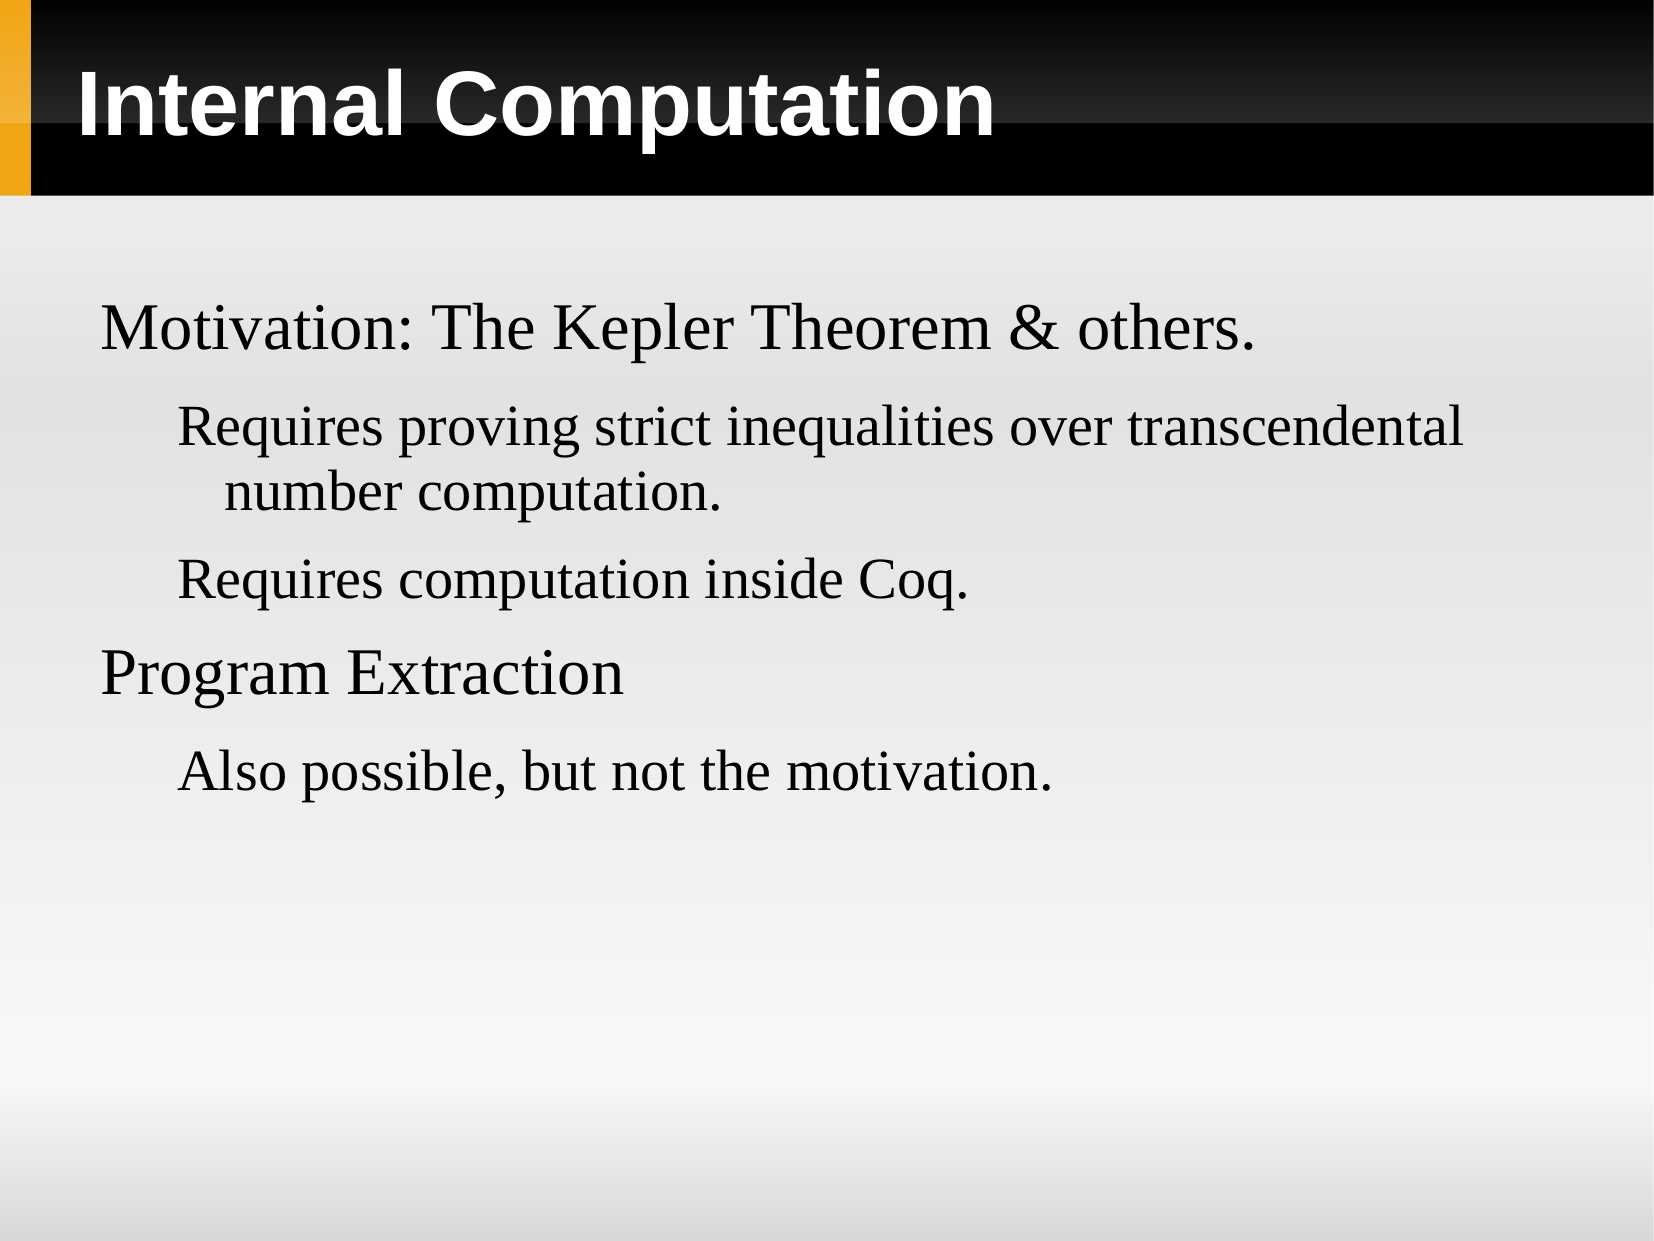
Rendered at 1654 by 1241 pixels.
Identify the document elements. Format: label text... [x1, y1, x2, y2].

title Internal Computation [76, 7, 1565, 200]
picture [0, 0, 1654, 1241]
list Motivation: The Kepler Theorem & others. Requires proving strict inequalities over transcendental number computation. Requires computation inside Coq. Program Extraction Also possible, but not the motivation. [82, 290, 1571, 1094]
